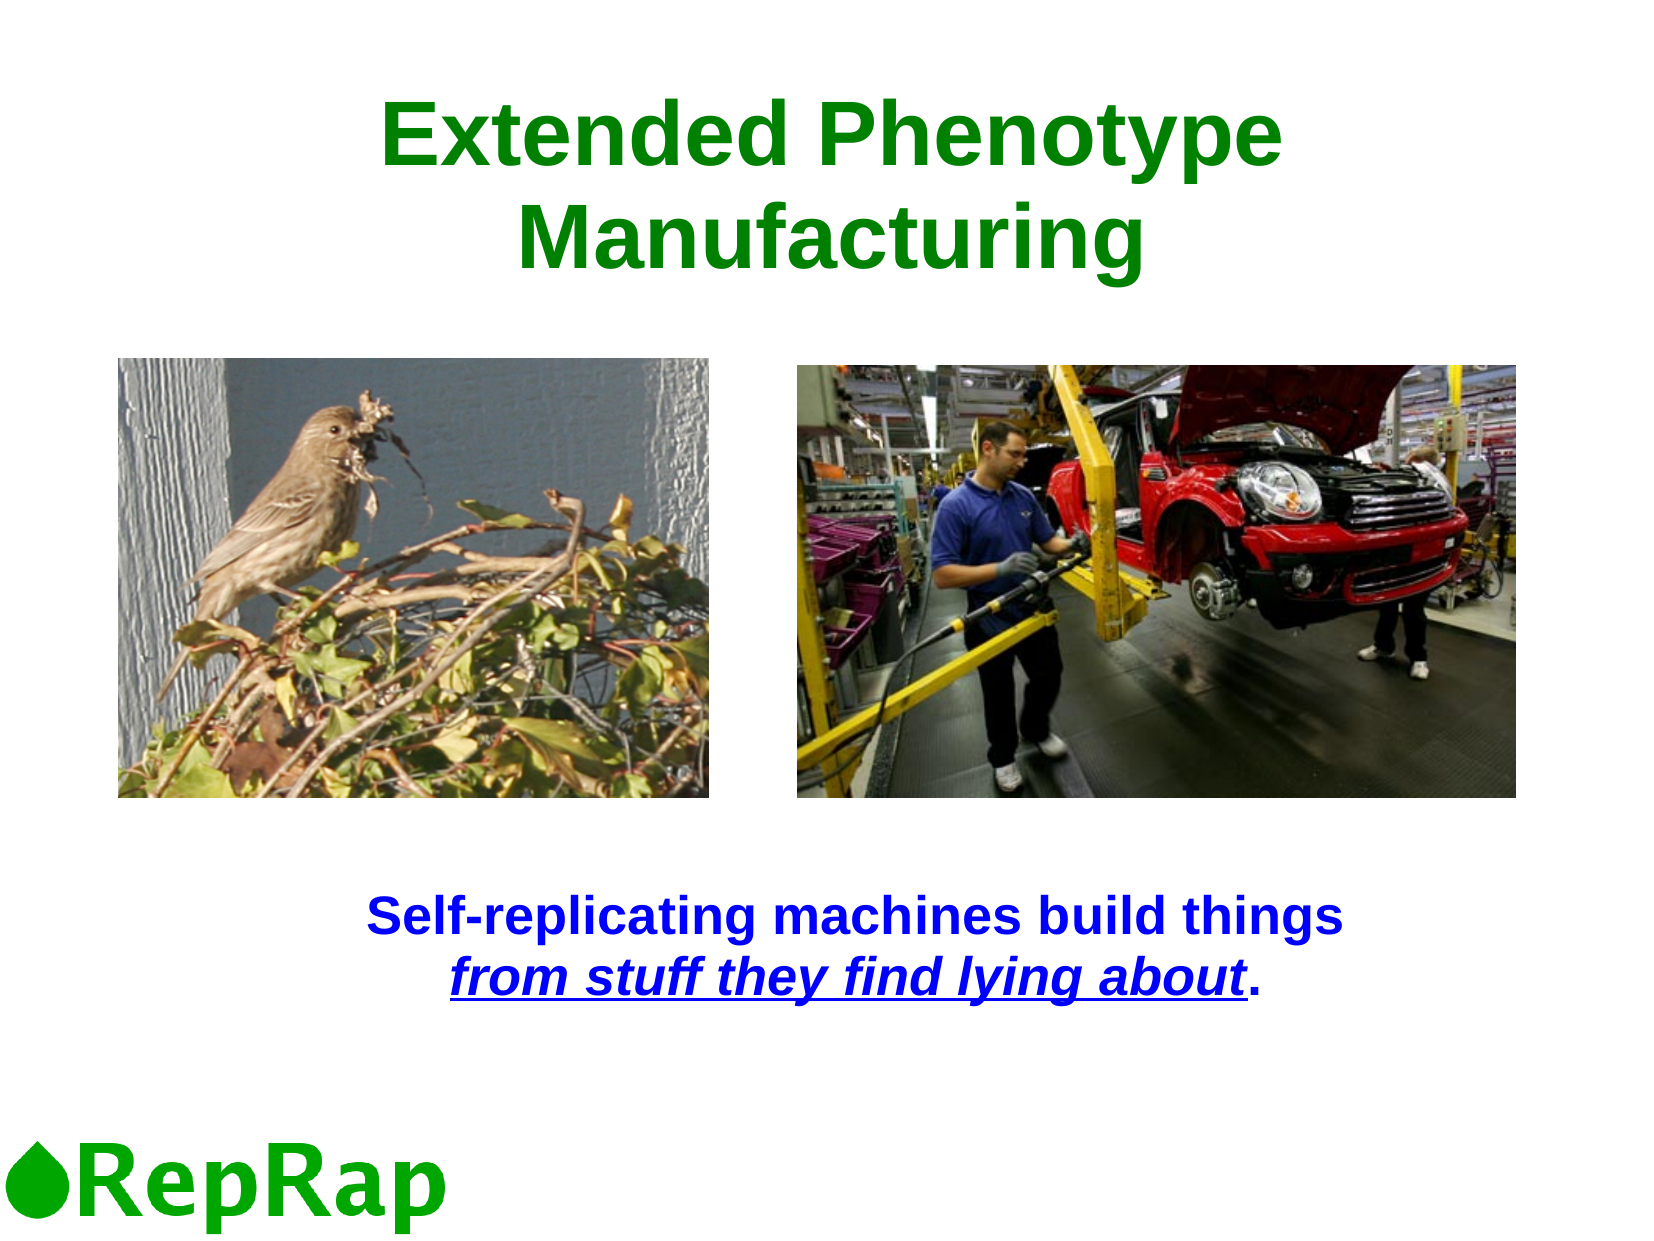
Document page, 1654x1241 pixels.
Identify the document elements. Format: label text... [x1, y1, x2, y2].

picture [0, 1137, 451, 1240]
picture [797, 365, 1516, 798]
picture [118, 358, 709, 798]
title Extended Phenotype Manufacturing [88, 59, 1577, 414]
text_box Self-replicating machines build things from stuff they find lying about. [324, 878, 1388, 1034]
